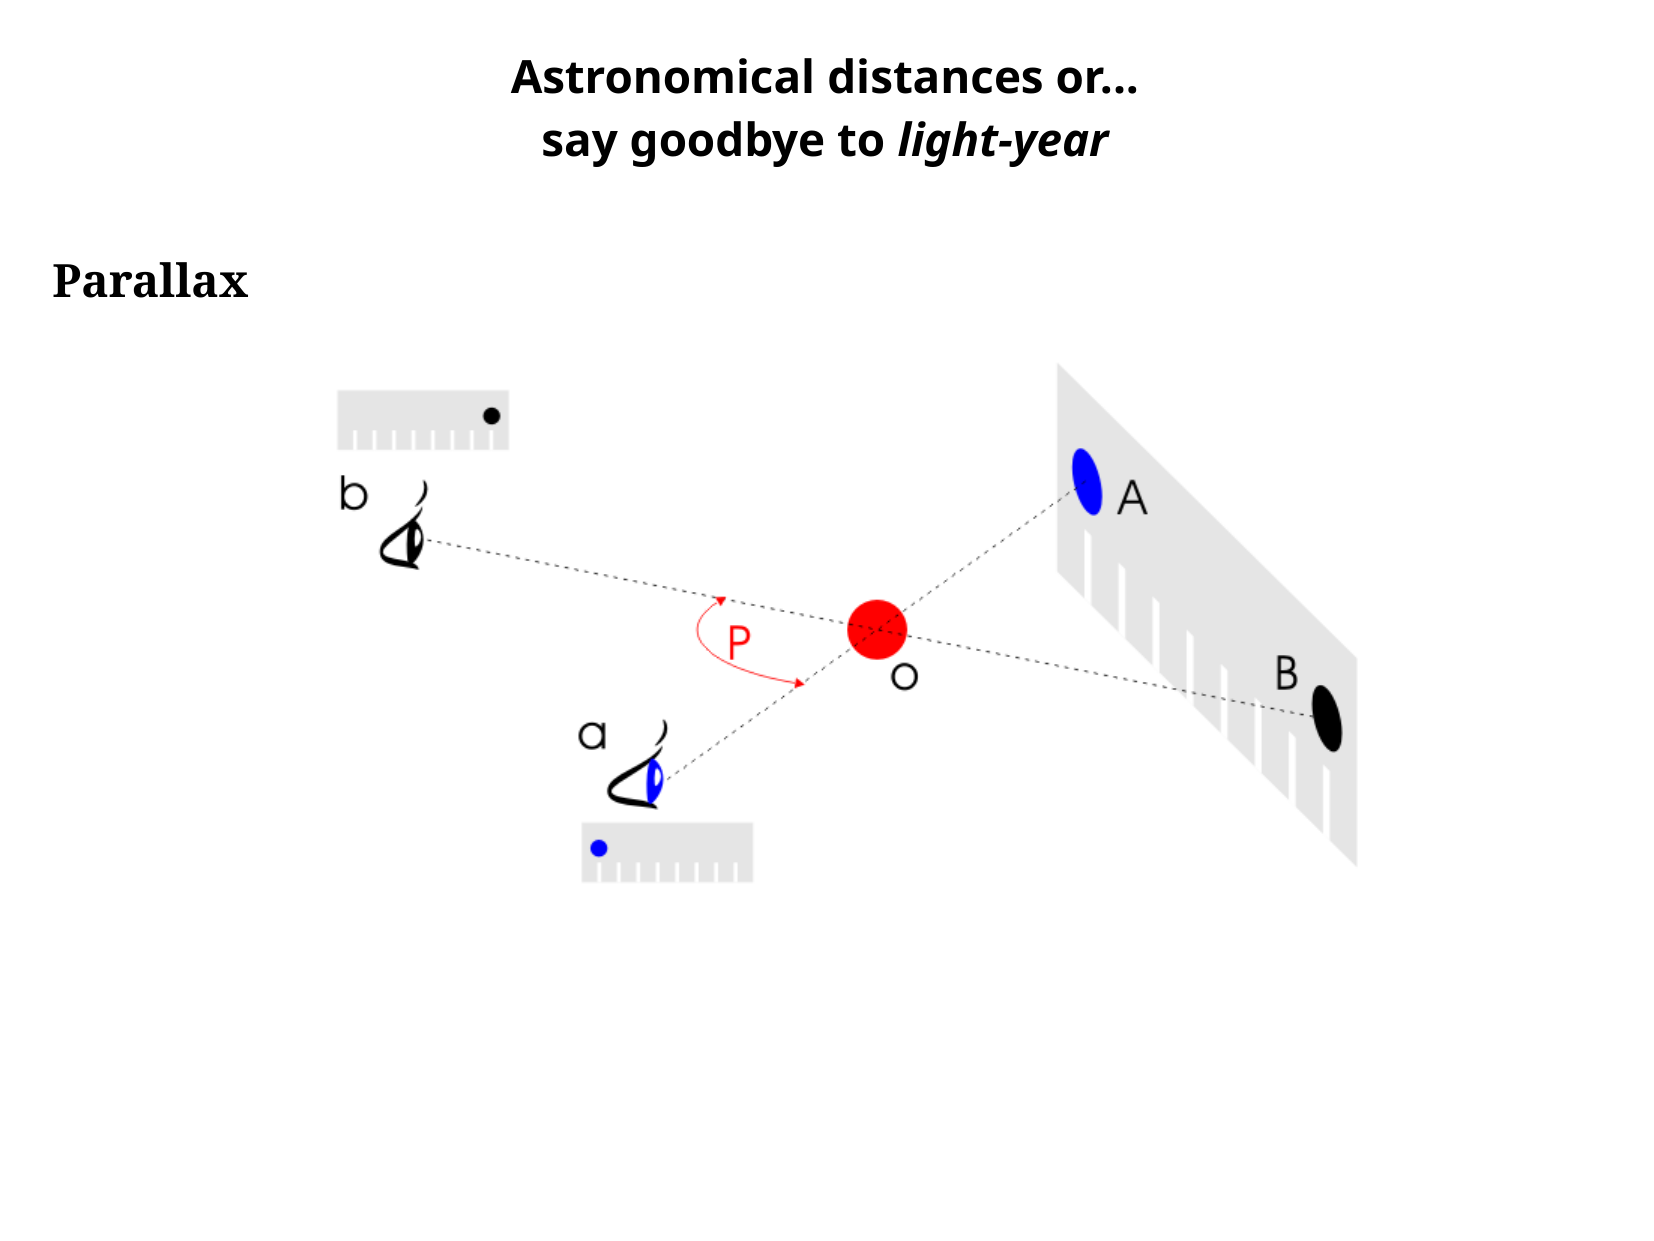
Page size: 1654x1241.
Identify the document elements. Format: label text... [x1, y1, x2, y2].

text_box Parallax [37, 240, 1313, 316]
picture [307, 330, 1388, 901]
text_box Astronomical distances or... say goodbye to light-year [187, 37, 1463, 181]
